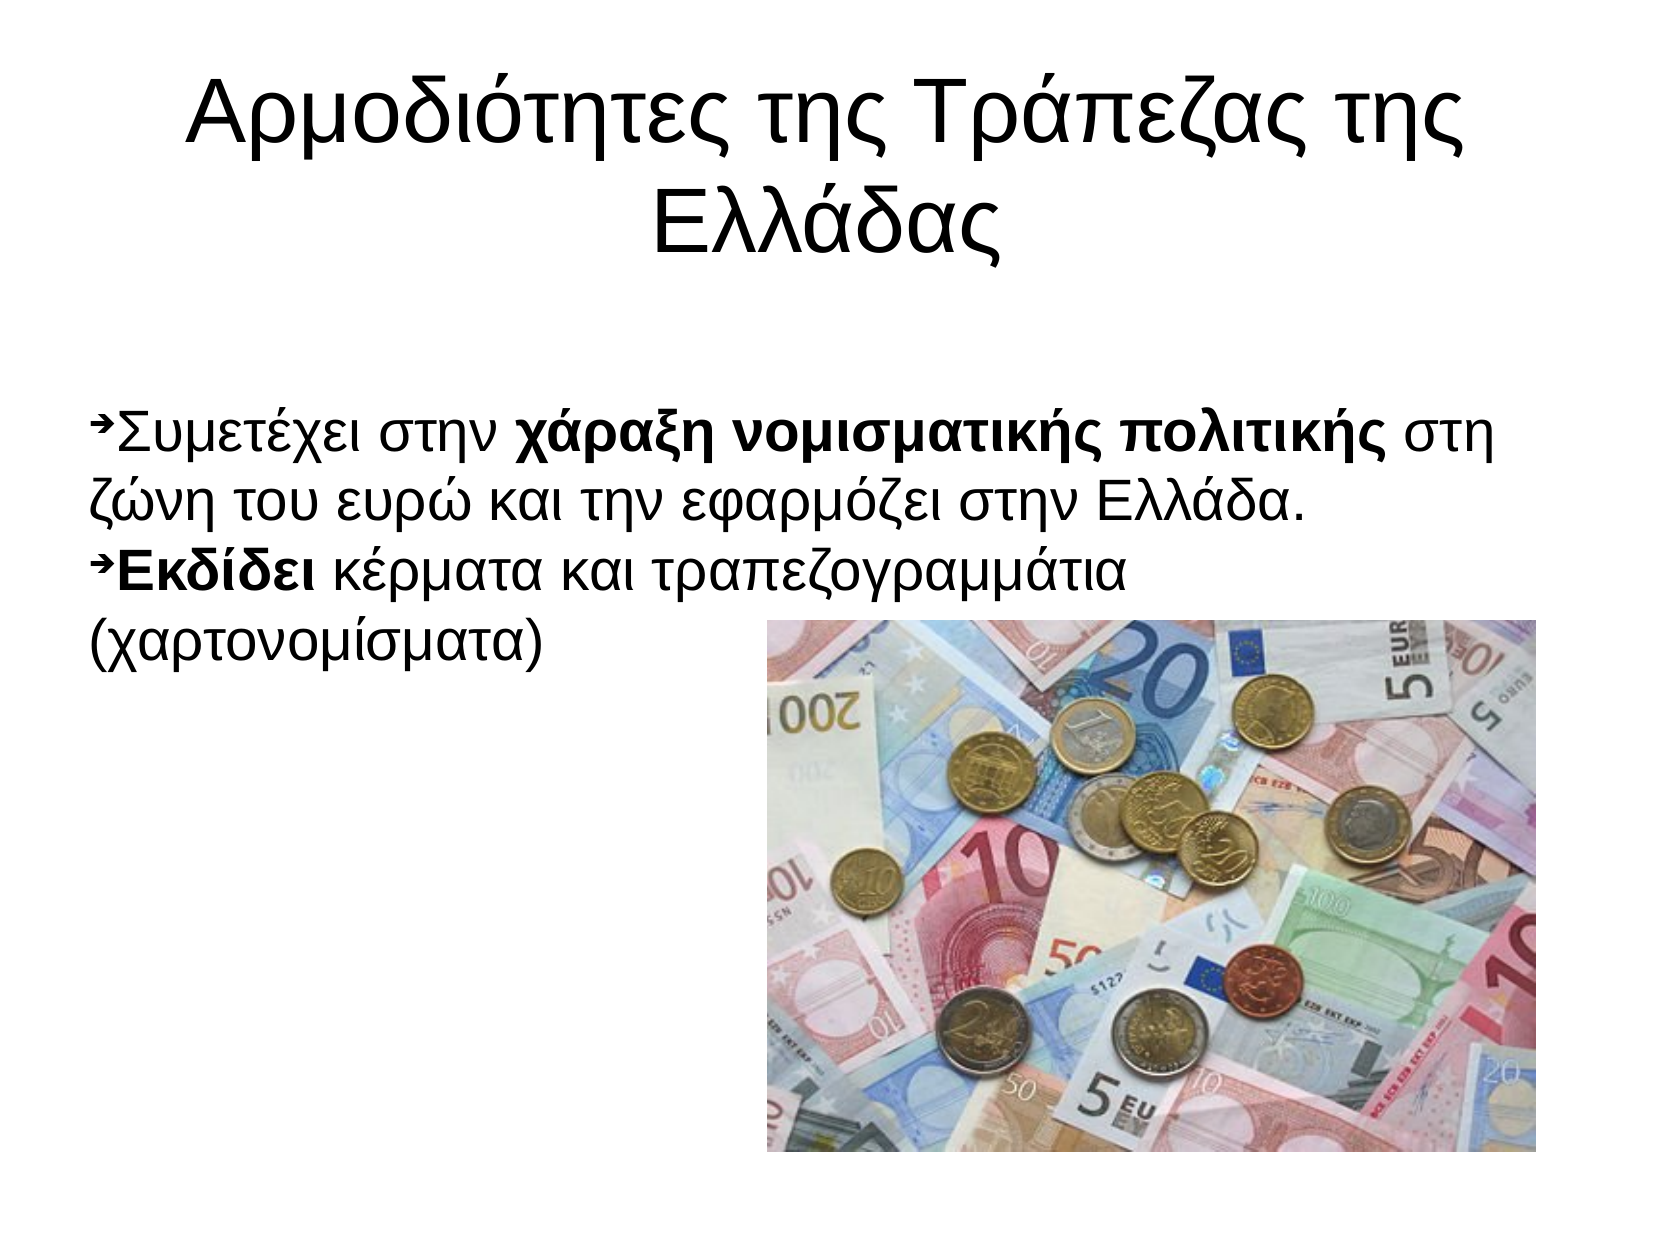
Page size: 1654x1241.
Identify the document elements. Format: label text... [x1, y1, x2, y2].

picture [767, 620, 1536, 1152]
title Αρμοδιότητες της Τράπεζας της Ελλάδας [82, 50, 1571, 256]
text_box Συμετέχει στην χάραξη νομισματικής πολιτικής στη ζώνη του ευρώ και την εφαρμόζει στην Ελλάδα. Εκδίδει κέρματα και τραπεζογραμμάτια (χαρτονομίσματα) [88, 170, 1577, 975]
